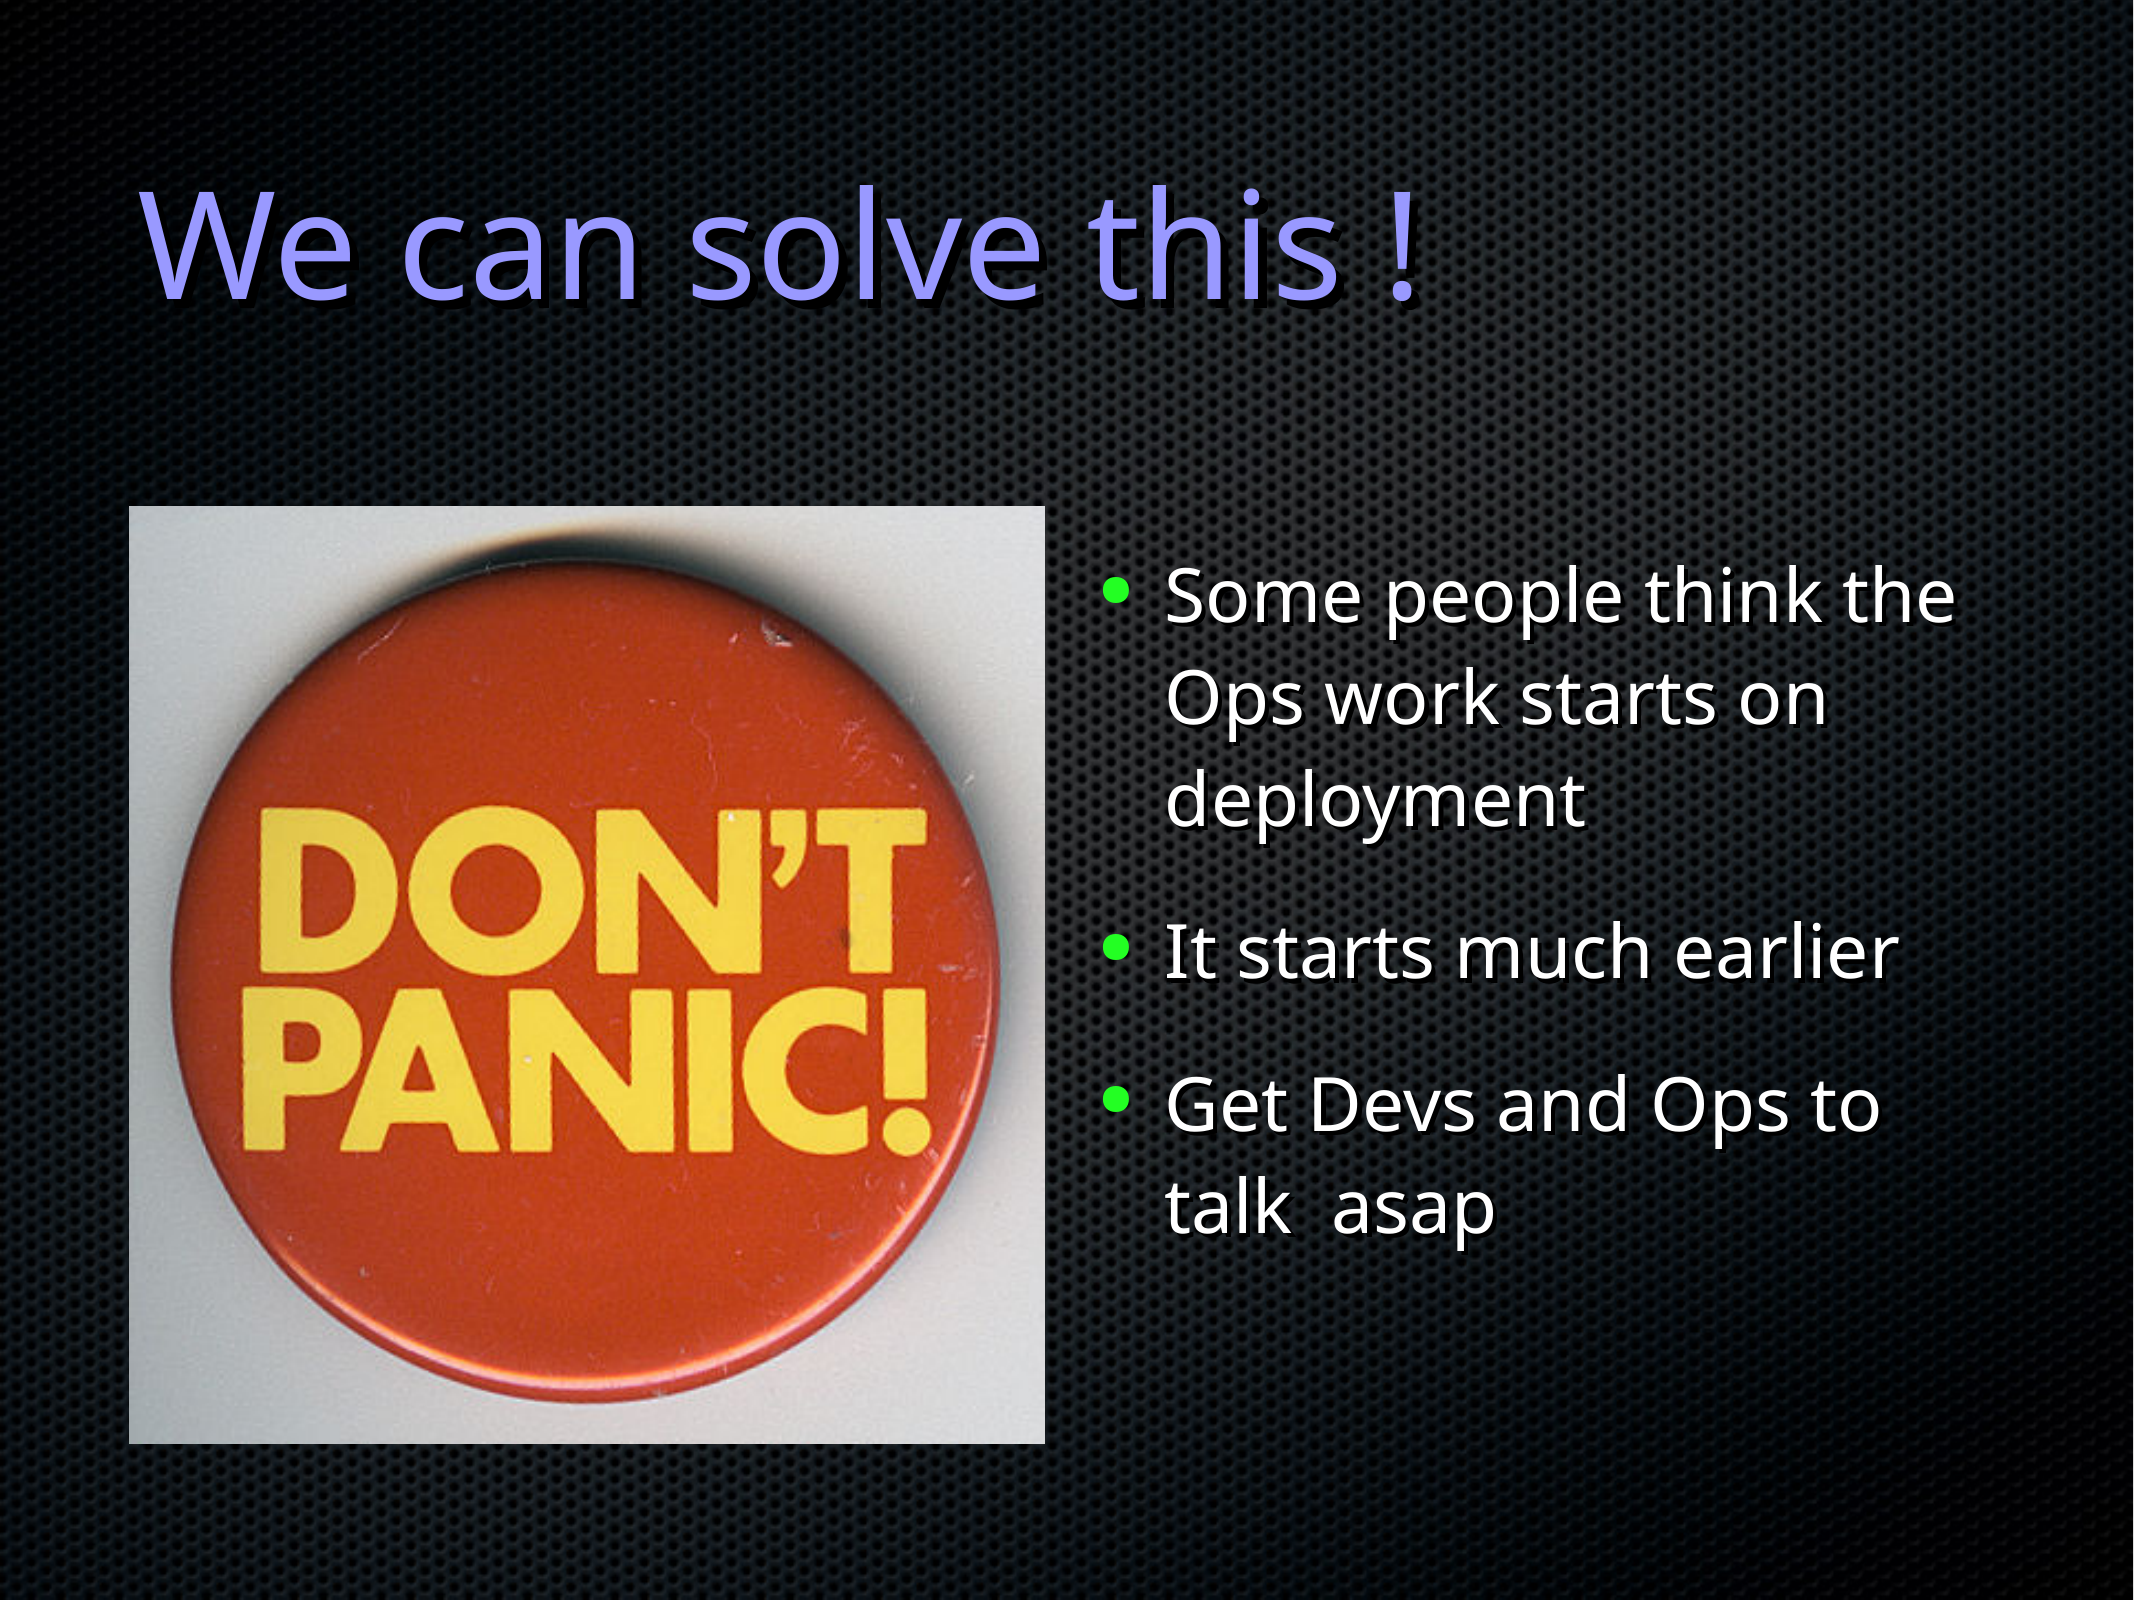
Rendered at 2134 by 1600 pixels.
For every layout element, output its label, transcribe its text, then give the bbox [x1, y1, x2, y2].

title We can solve this ! [129, 33, 2005, 451]
list Some people think the Ops work starts on deployment It starts much earlier Get Devs and Ops to talk asap [1089, 405, 2005, 1545]
picture [0, 0, 2134, 1600]
